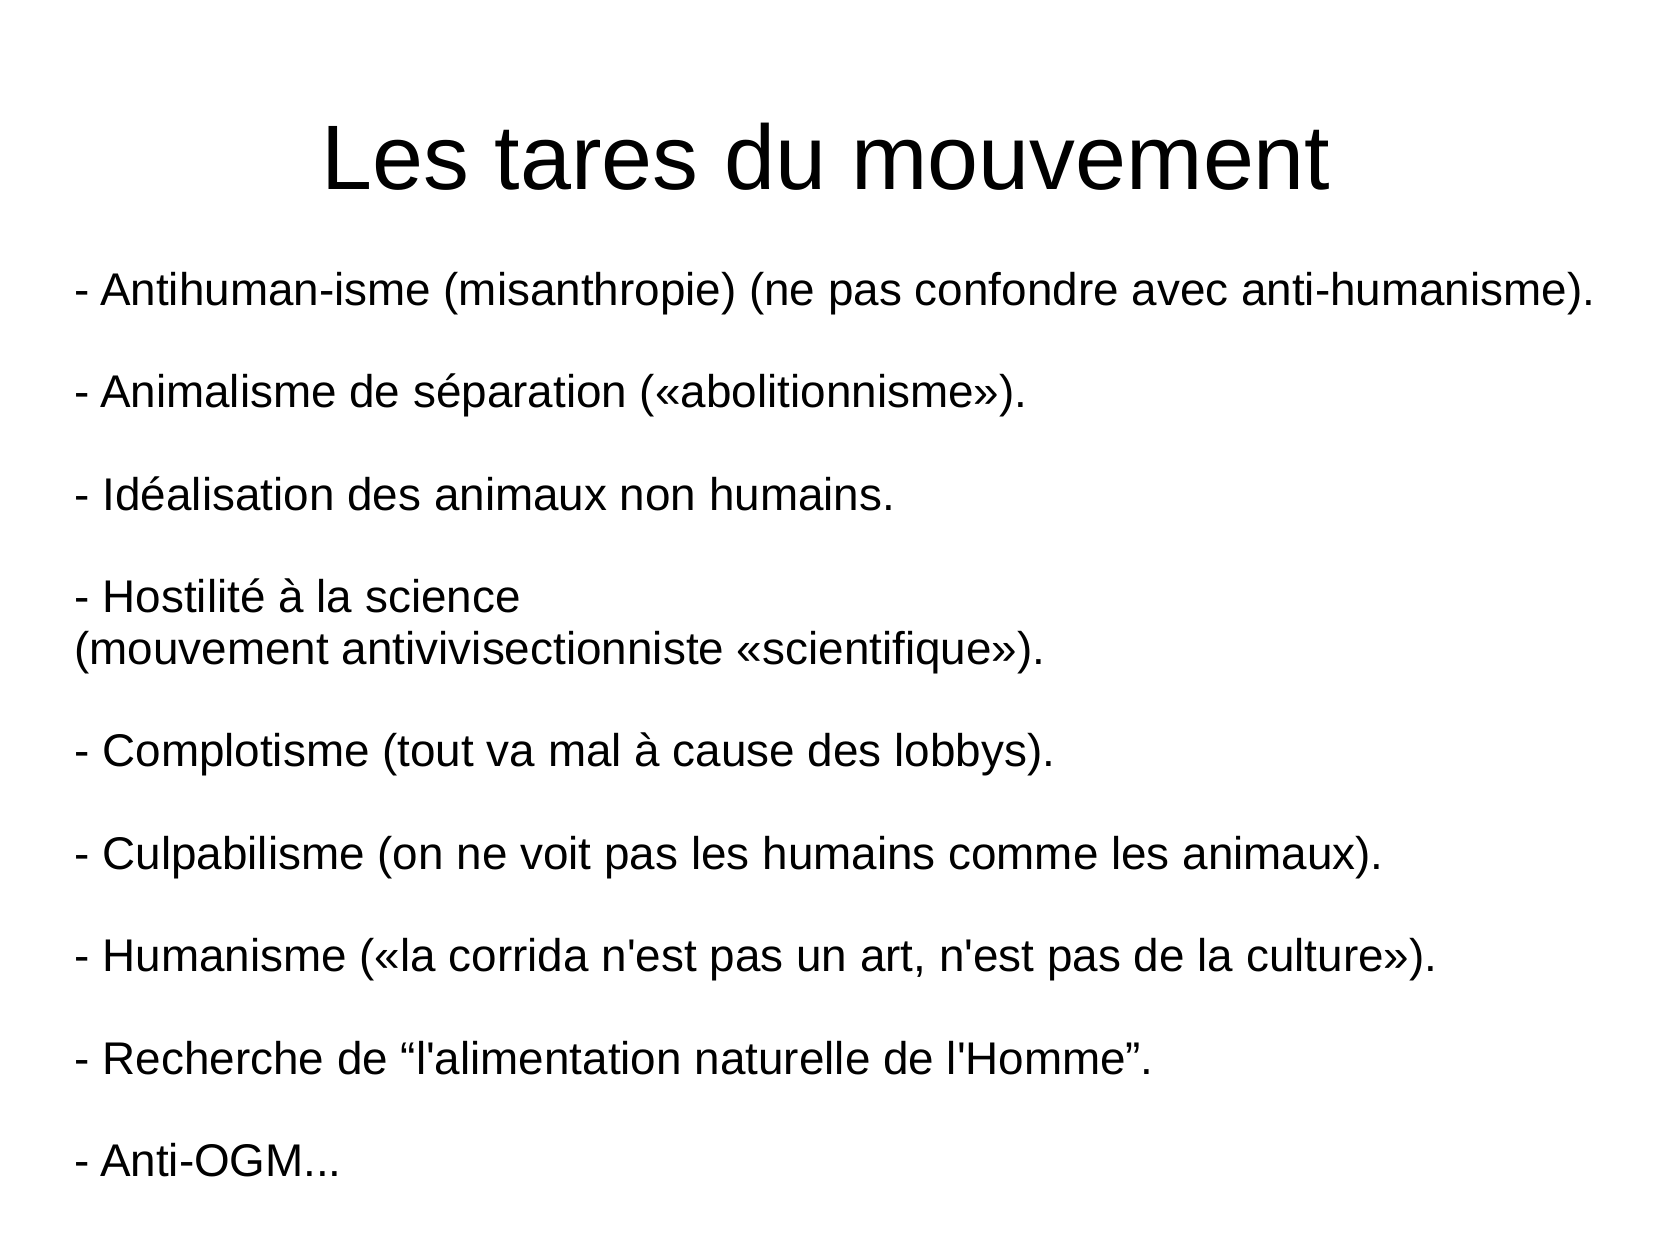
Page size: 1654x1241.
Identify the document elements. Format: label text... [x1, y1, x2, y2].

text_box - Antihuman-isme (misanthropie) (ne pas confondre avec anti-humanisme). - Animalisme de séparation («abolitionnisme»). - Idéalisation des animaux non humains. - Hostilité à la science (mouvement antivivisectionniste «scientifique»). - Complotisme (tout va mal à cause des lobbys). - Culpabilisme (on ne voit pas les humains comme les animaux). - Humanisme («la corrida n'est pas un art, n'est pas de la culture»). - Recherche de “l'alimentation naturelle de l'Homme”. - Anti-OGM... [60, 256, 1611, 1194]
title Les tares du mouvement [82, 49, 1571, 256]
